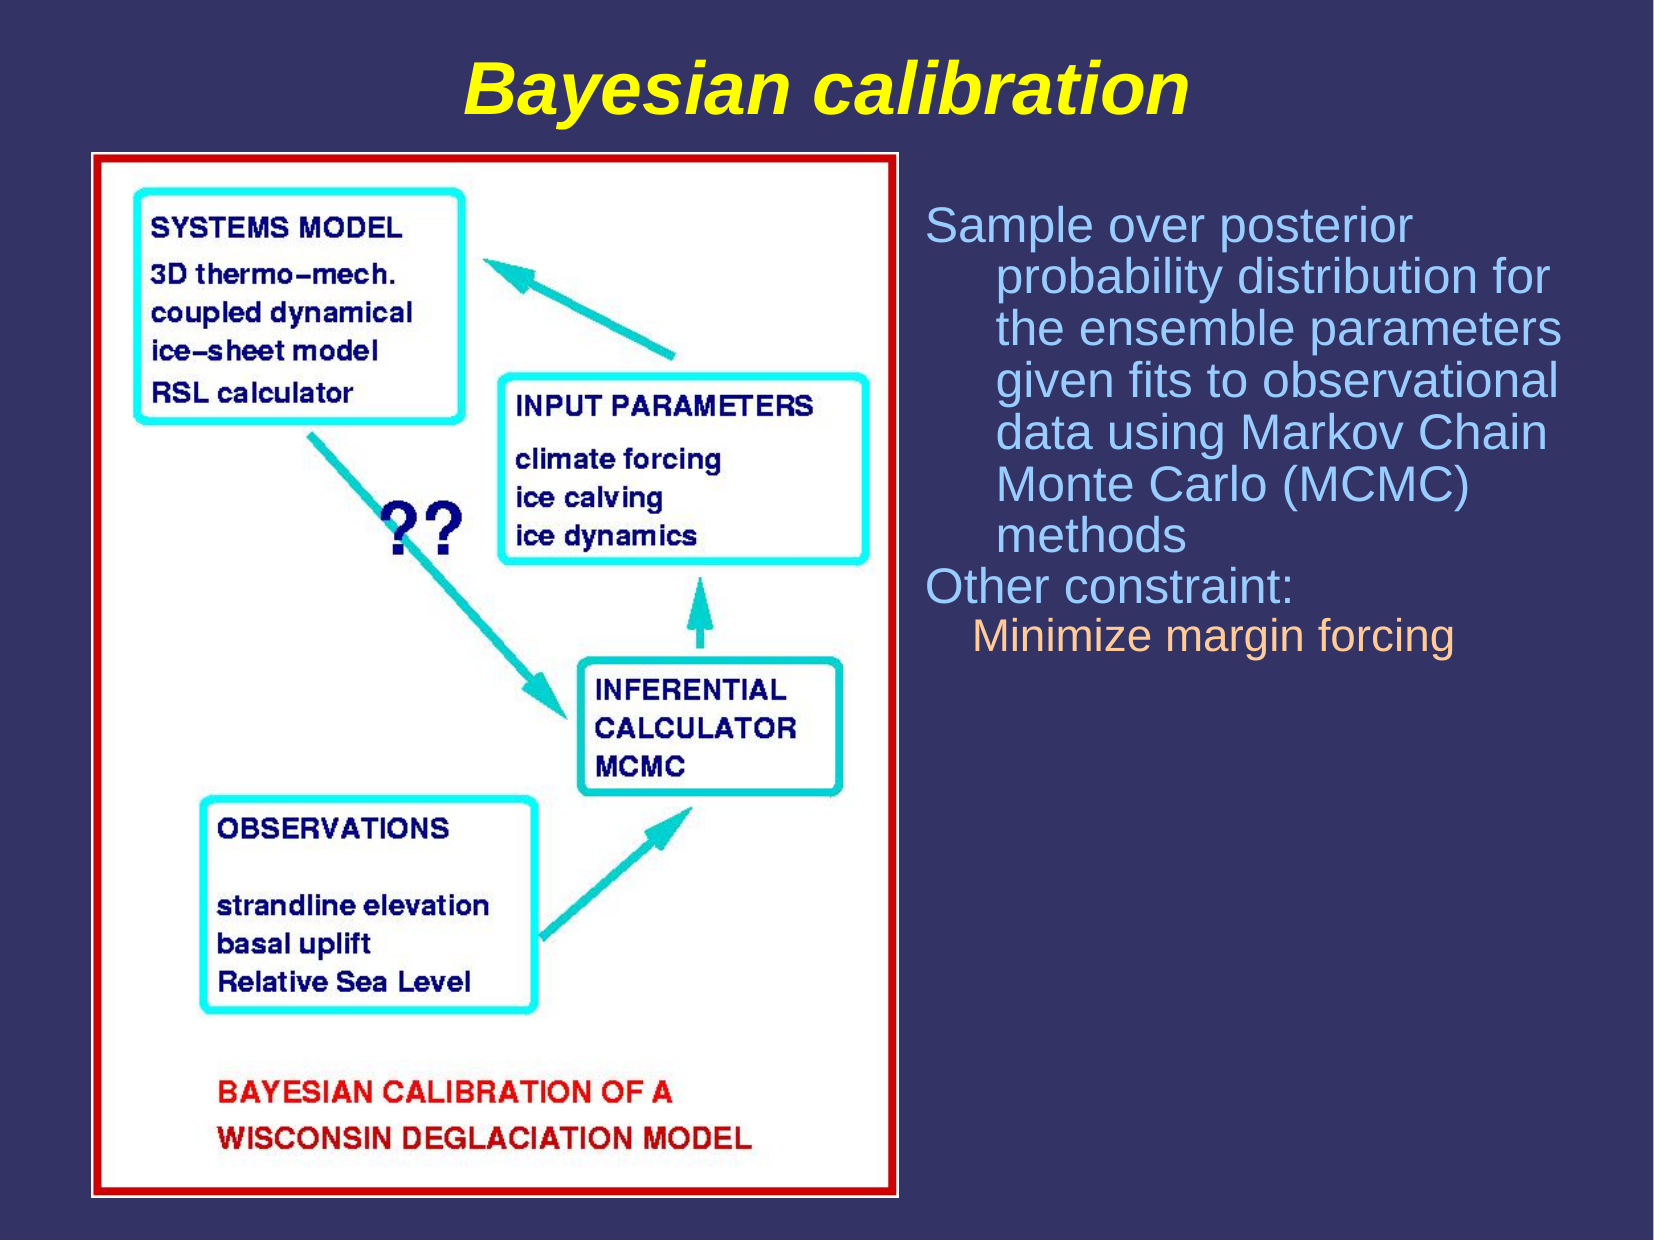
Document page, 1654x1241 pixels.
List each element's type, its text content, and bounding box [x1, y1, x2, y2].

title Bayesian calibration [121, 21, 1534, 161]
picture [91, 152, 899, 1198]
list Sample over posterior probability distribution for the ensemble parameters given fits to observational data using Markov Chain Monte Carlo (MCMC) methods Other constraint: Minimize margin forcing [913, 200, 1612, 1159]
